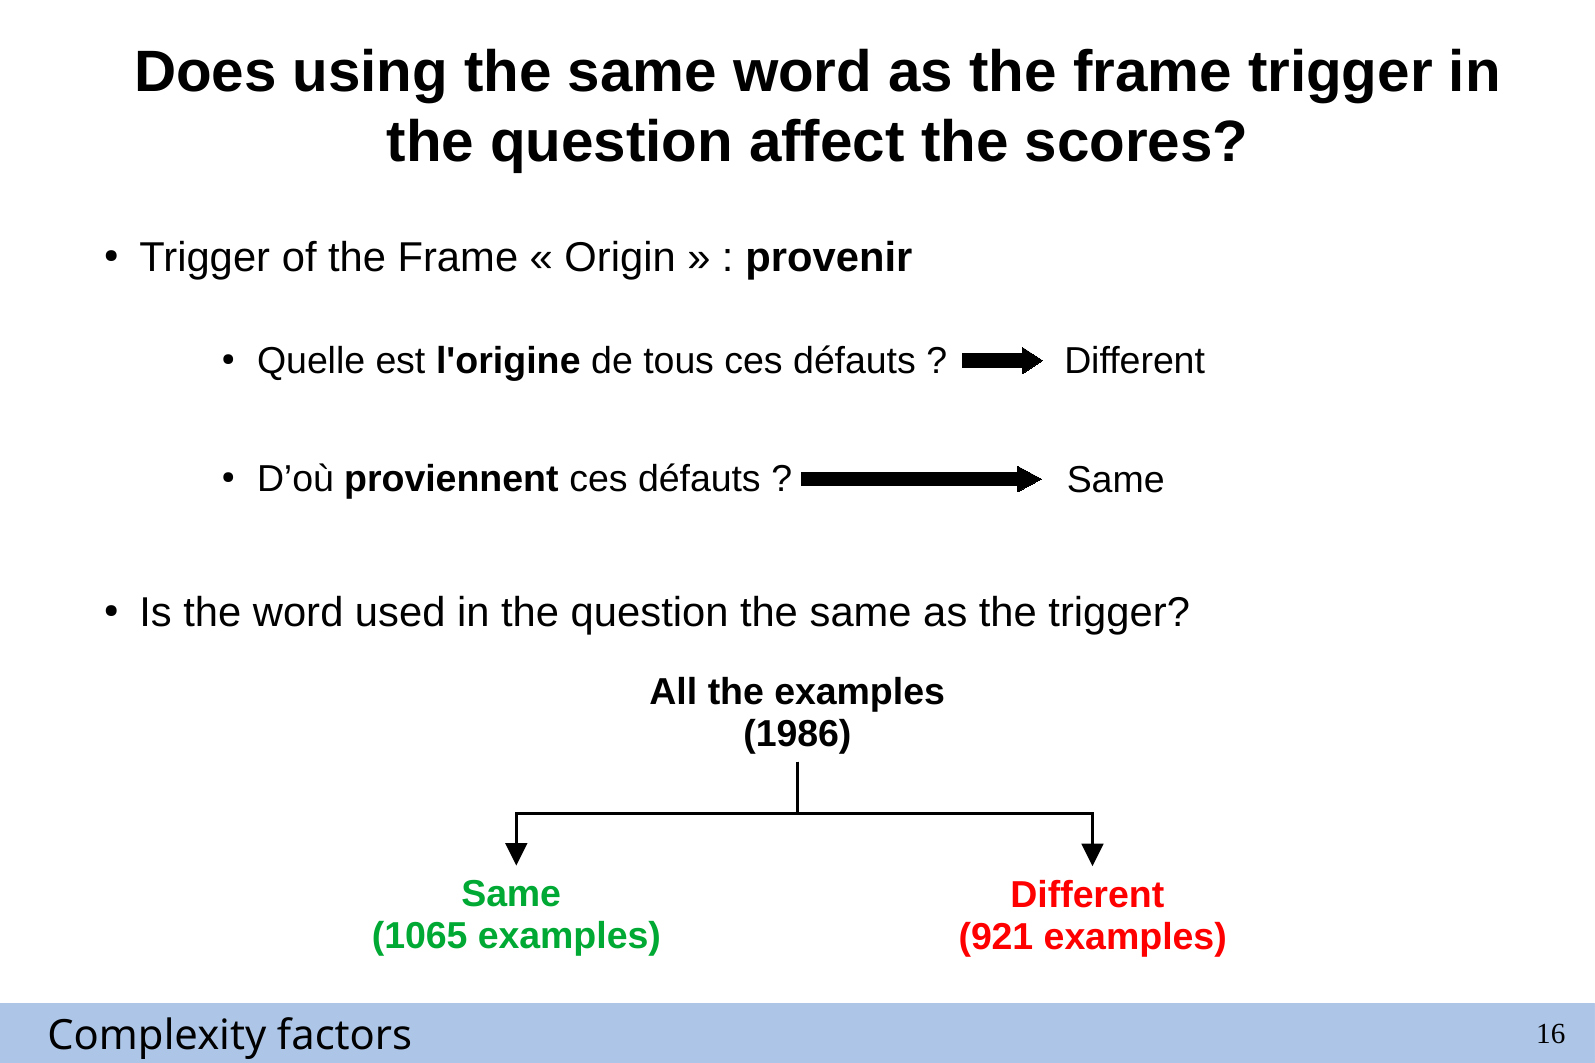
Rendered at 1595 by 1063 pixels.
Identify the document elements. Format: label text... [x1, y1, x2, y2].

title Does using the same word as the frame trigger in the question affect the scores? [100, 33, 1536, 118]
text_box Quelle est l'origine de tous ces défauts ? [206, 332, 963, 432]
text_box Same (1065 examples) [353, 865, 680, 965]
text_box Trigger of the Frame « Origin » : provenir [89, 226, 1540, 335]
text_box Same [1052, 451, 1242, 508]
text_box All the examples (1986) [627, 662, 967, 762]
text_box D’où proviennent ces défauts ? [206, 450, 815, 550]
text_box Different (921 examples) [943, 866, 1242, 965]
text_box Is the word used in the question the same as the trigger? [89, 581, 1540, 689]
text_box [801, 466, 1042, 492]
text_box Different [1049, 332, 1337, 390]
text_box [962, 347, 1043, 374]
title Complexity factors [47, 980, 1483, 1063]
